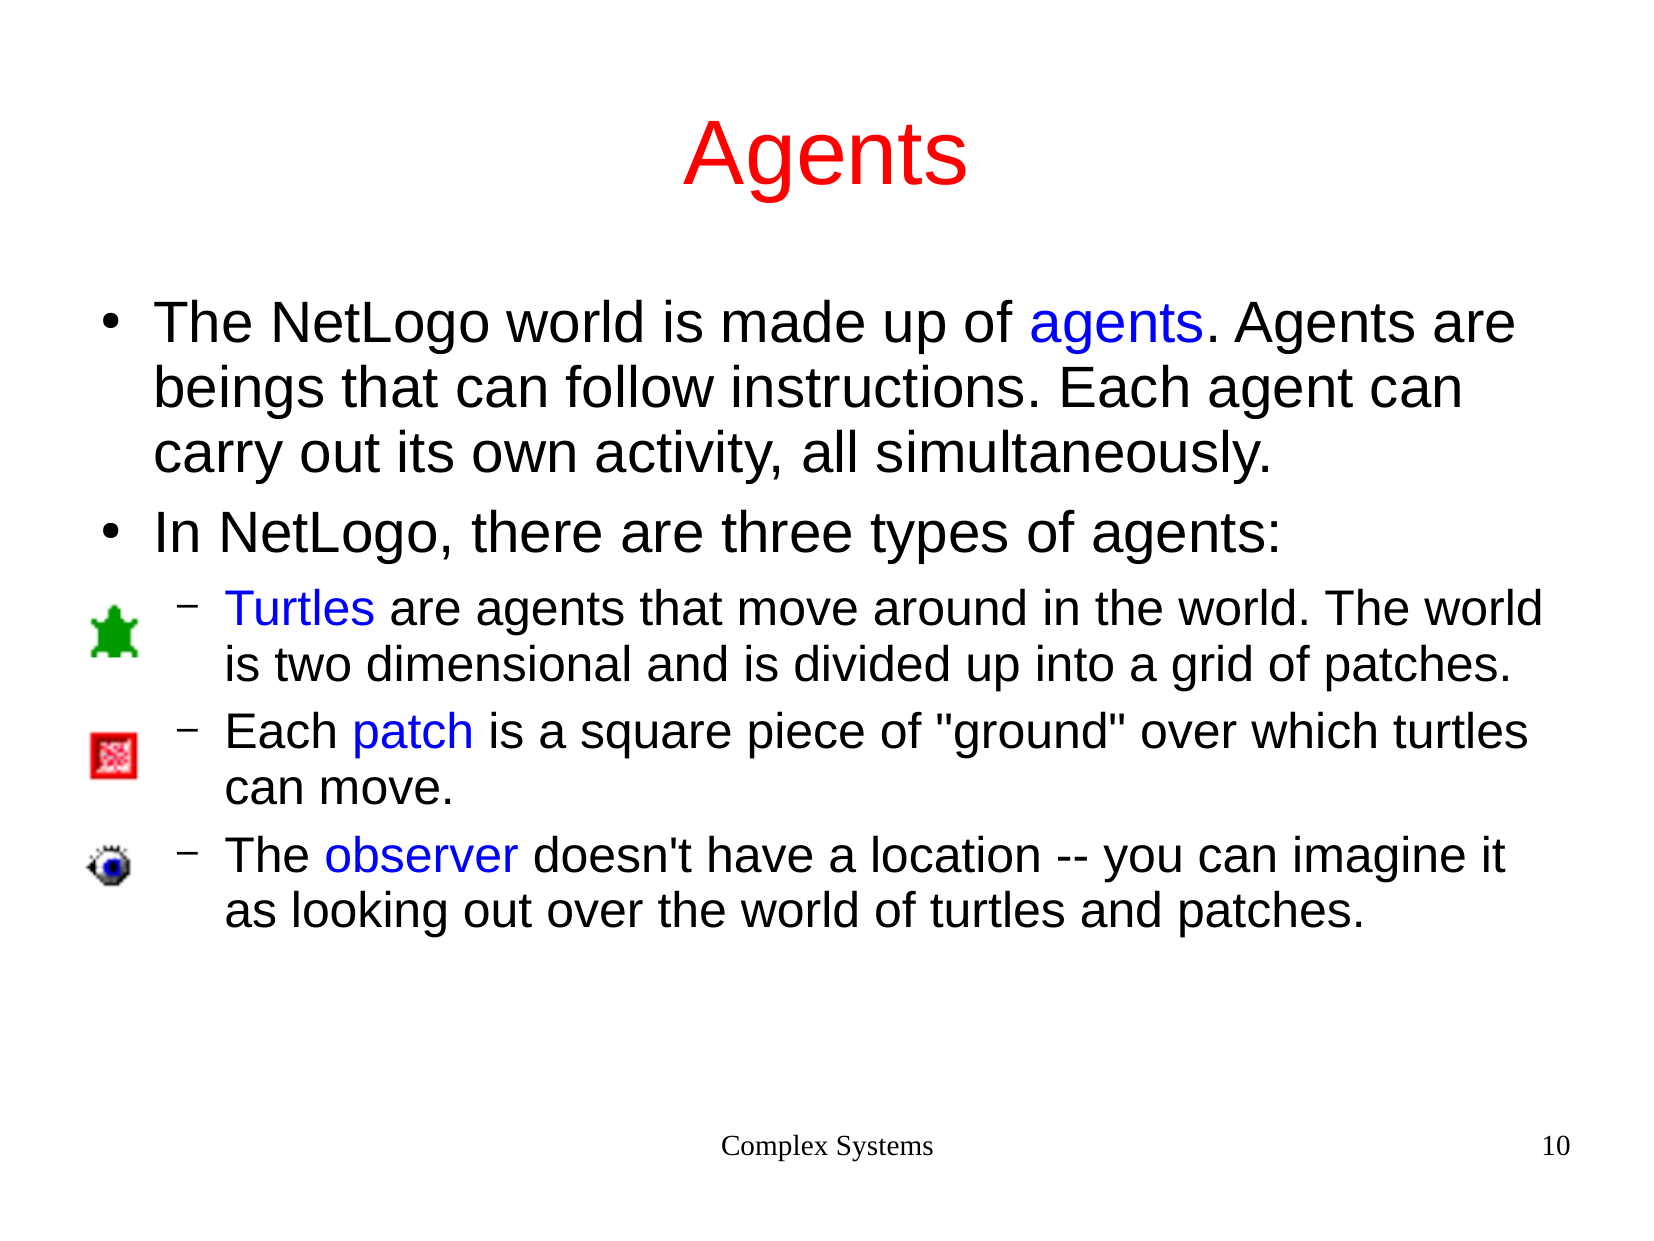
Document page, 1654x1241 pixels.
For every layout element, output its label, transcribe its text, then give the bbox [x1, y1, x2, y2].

picture [67, 835, 151, 901]
list The NetLogo world is made up of agents. Agents are beings that can follow instructions. Each agent can carry out its own activity, all simultaneously. In NetLogo, there are three types of agents: Turtles are agents that move around in the world. The world is two dimensional and is divided up into a grid of patches. Each patch is a square piece of "ground" over which turtles can move. The observer doesn't have a location -- you can imagine it as looking out over the world of turtles and patches. [82, 290, 1571, 1109]
picture [78, 728, 151, 788]
picture [75, 599, 152, 672]
title Agents [82, 49, 1571, 257]
